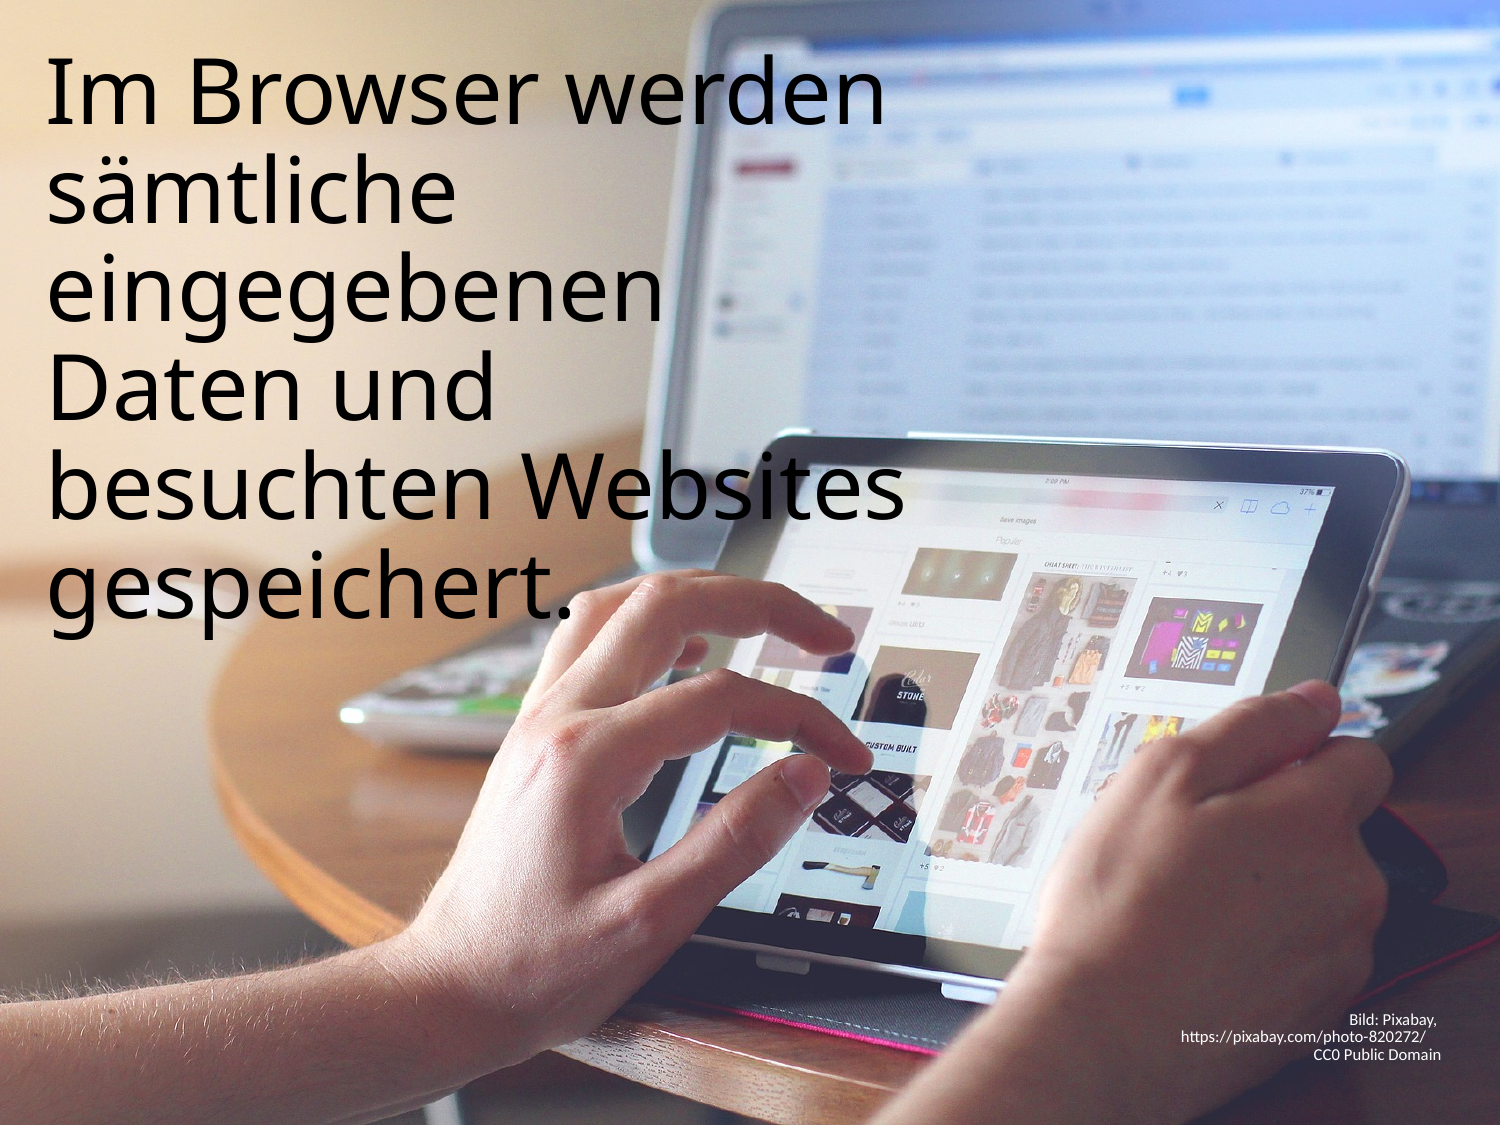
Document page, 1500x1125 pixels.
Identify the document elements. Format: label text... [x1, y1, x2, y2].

text_box Im Browser werden sämtliche eingegebenen Daten und besuchten Websites gespeichert. [30, 37, 959, 563]
text_box Bild: Pixabay, https://pixabay.com/photo-820272/ CC0 Public Domain [1165, 1003, 1485, 1102]
picture [0, 0, 1500, 1125]
